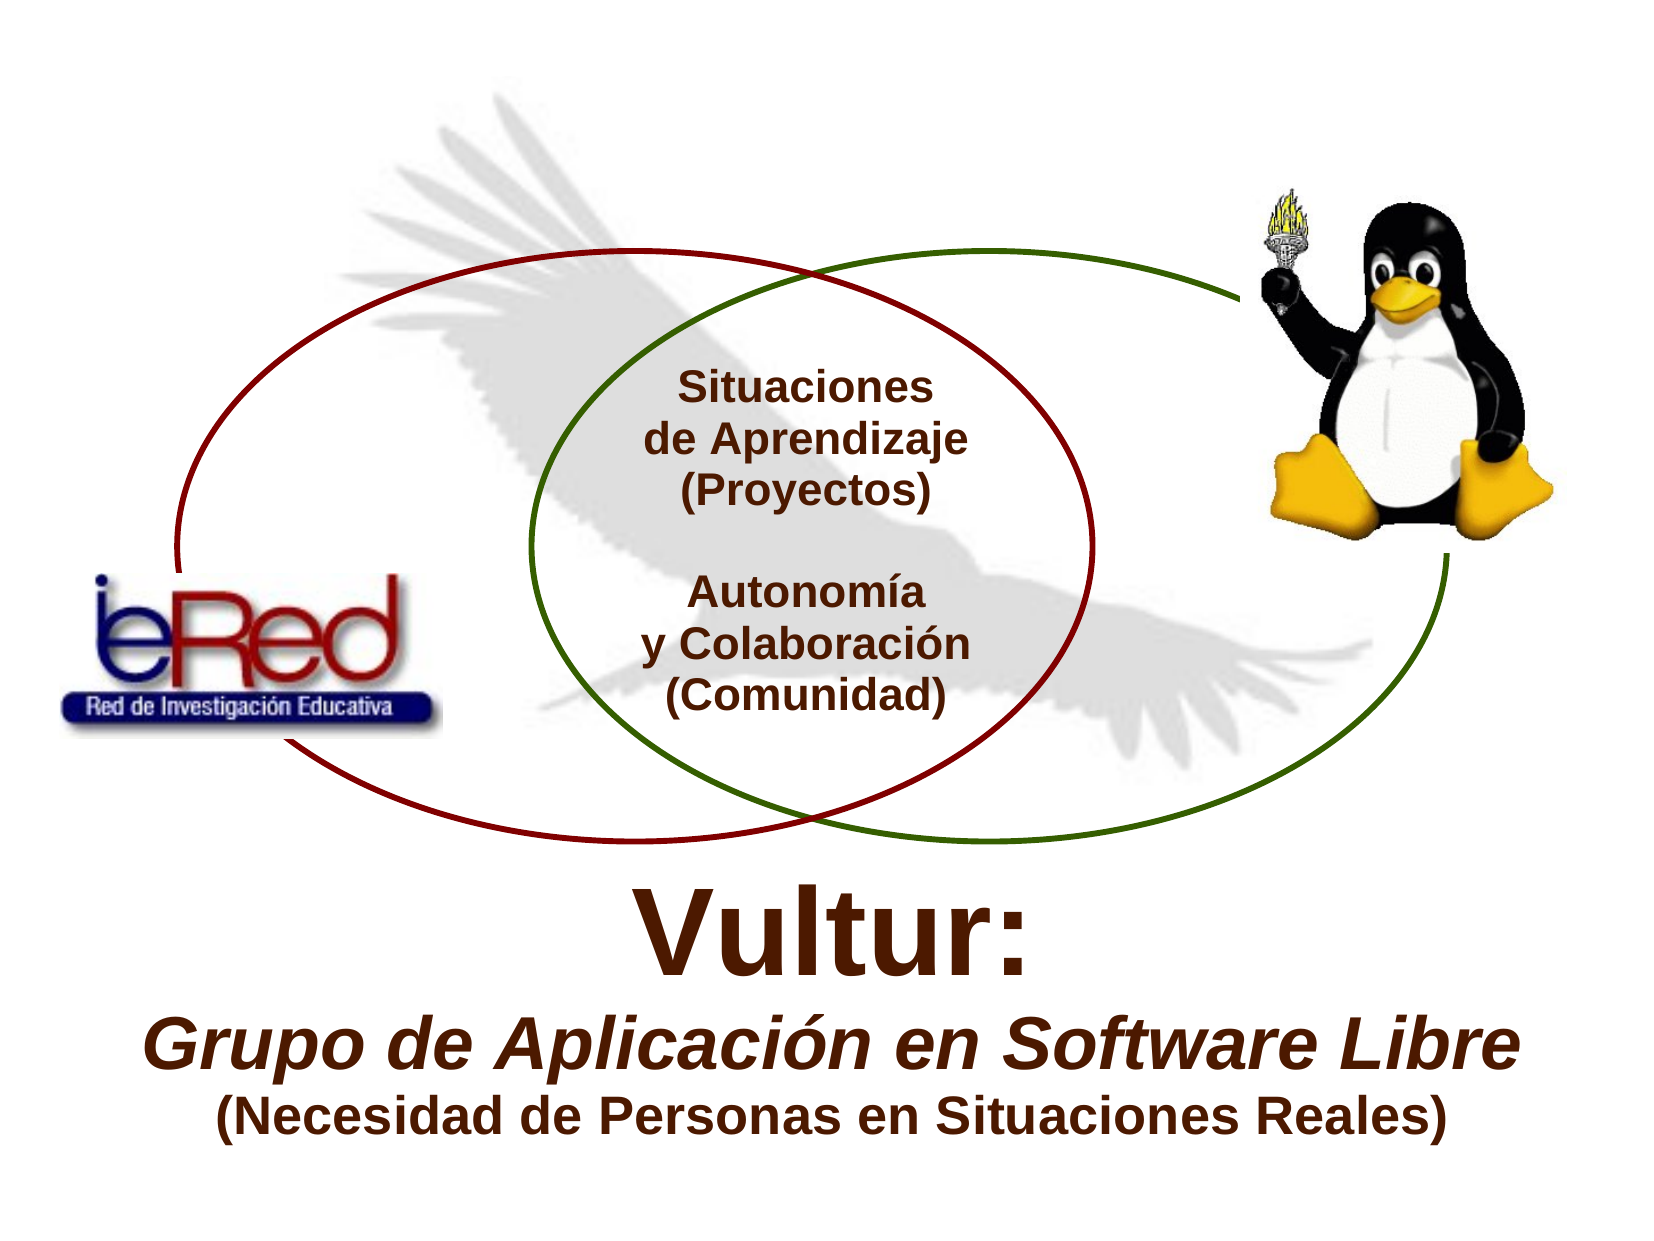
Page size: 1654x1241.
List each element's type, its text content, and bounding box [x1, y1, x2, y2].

picture [742, 278, 882, 302]
title Vultur: Grupo de Aplicación en Software Libre (Necesidad de Personas en Situaciones Reales) [88, 862, 1577, 1147]
picture [324, 76, 1567, 800]
picture [59, 254, 797, 800]
text_box Situaciones de Aprendizaje (Proyectos) Autonomía y Colaboración (Comunidad) [525, 302, 1087, 882]
picture [324, 767, 390, 800]
picture [1234, 697, 1388, 800]
